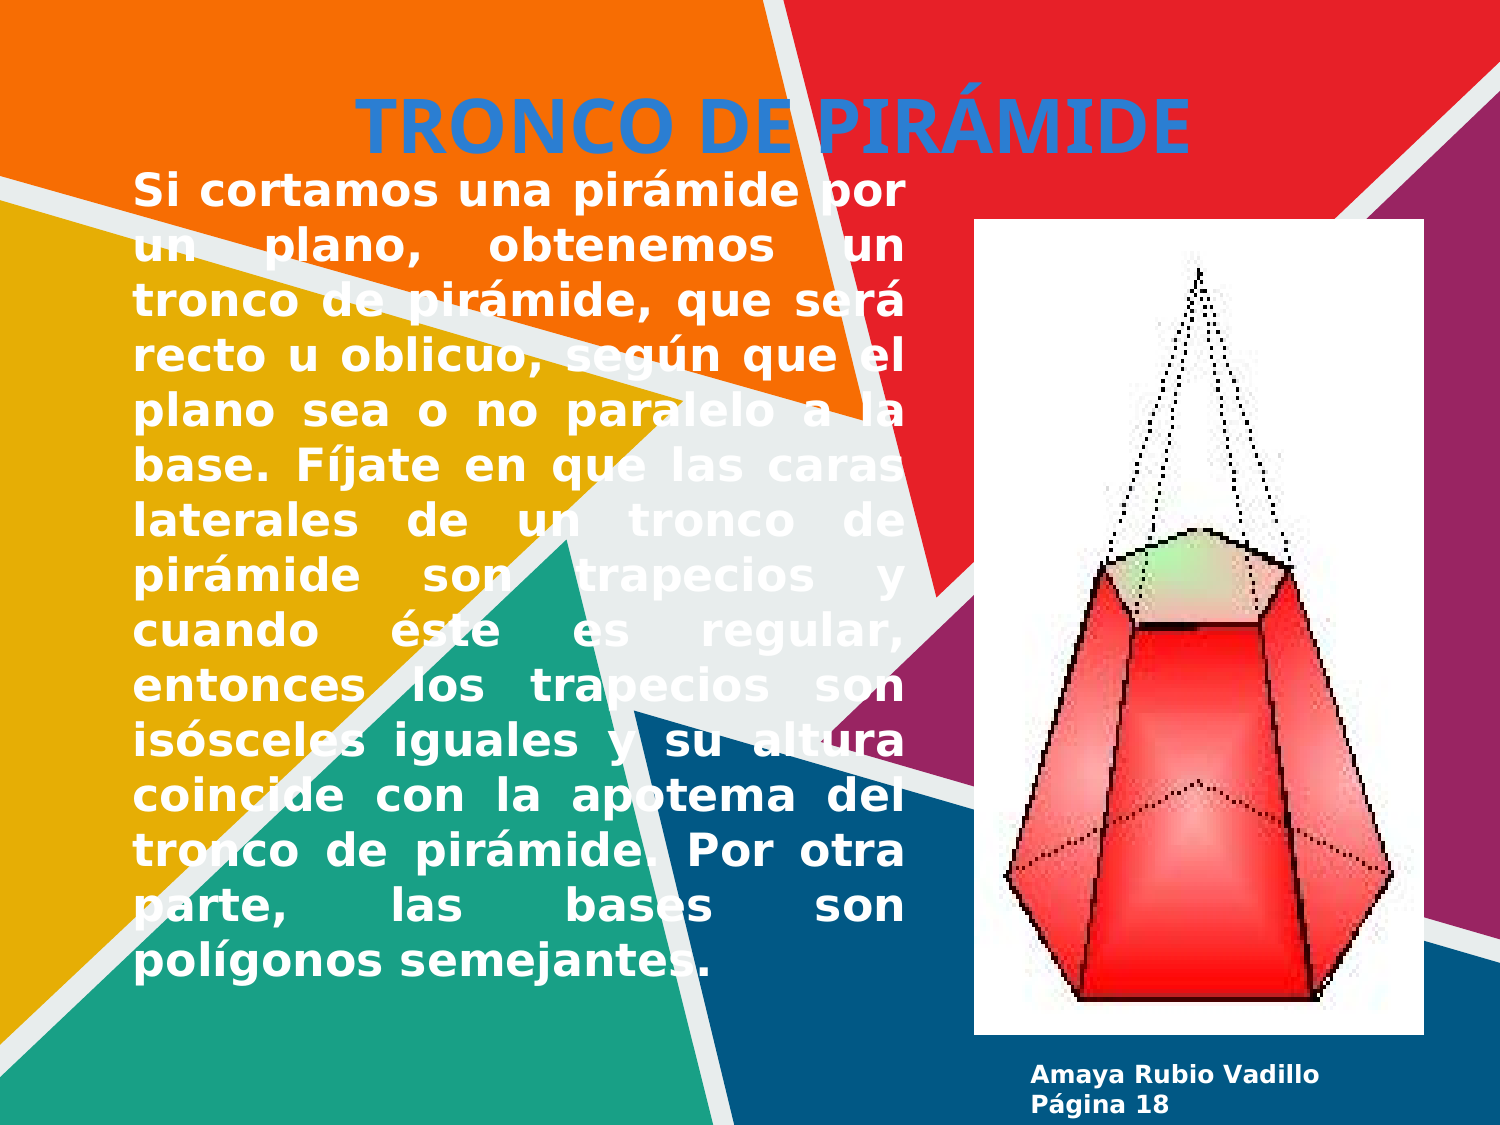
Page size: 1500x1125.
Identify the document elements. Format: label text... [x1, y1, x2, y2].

title TRONCO DE PIRÁMIDE [312, 54, 1235, 177]
text_box Amaya Rubio Vadillo Página 18 [1015, 1051, 1477, 1125]
text_box Si cortamos una pirámide por un plano, obtenemos un tronco de pirámide, que será recto u oblicuo, según que el plano sea o no paralelo a la base. Fíjate en que las caras laterales de un tronco de pirámide son trapecios y cuando éste es regular, entonces los trapecios son isósceles iguales y su altura coincide con la apotema del tronco de pirámide. Por otra parte, las bases son polígonos semejantes. [118, 153, 922, 1087]
picture [974, 219, 1424, 1034]
